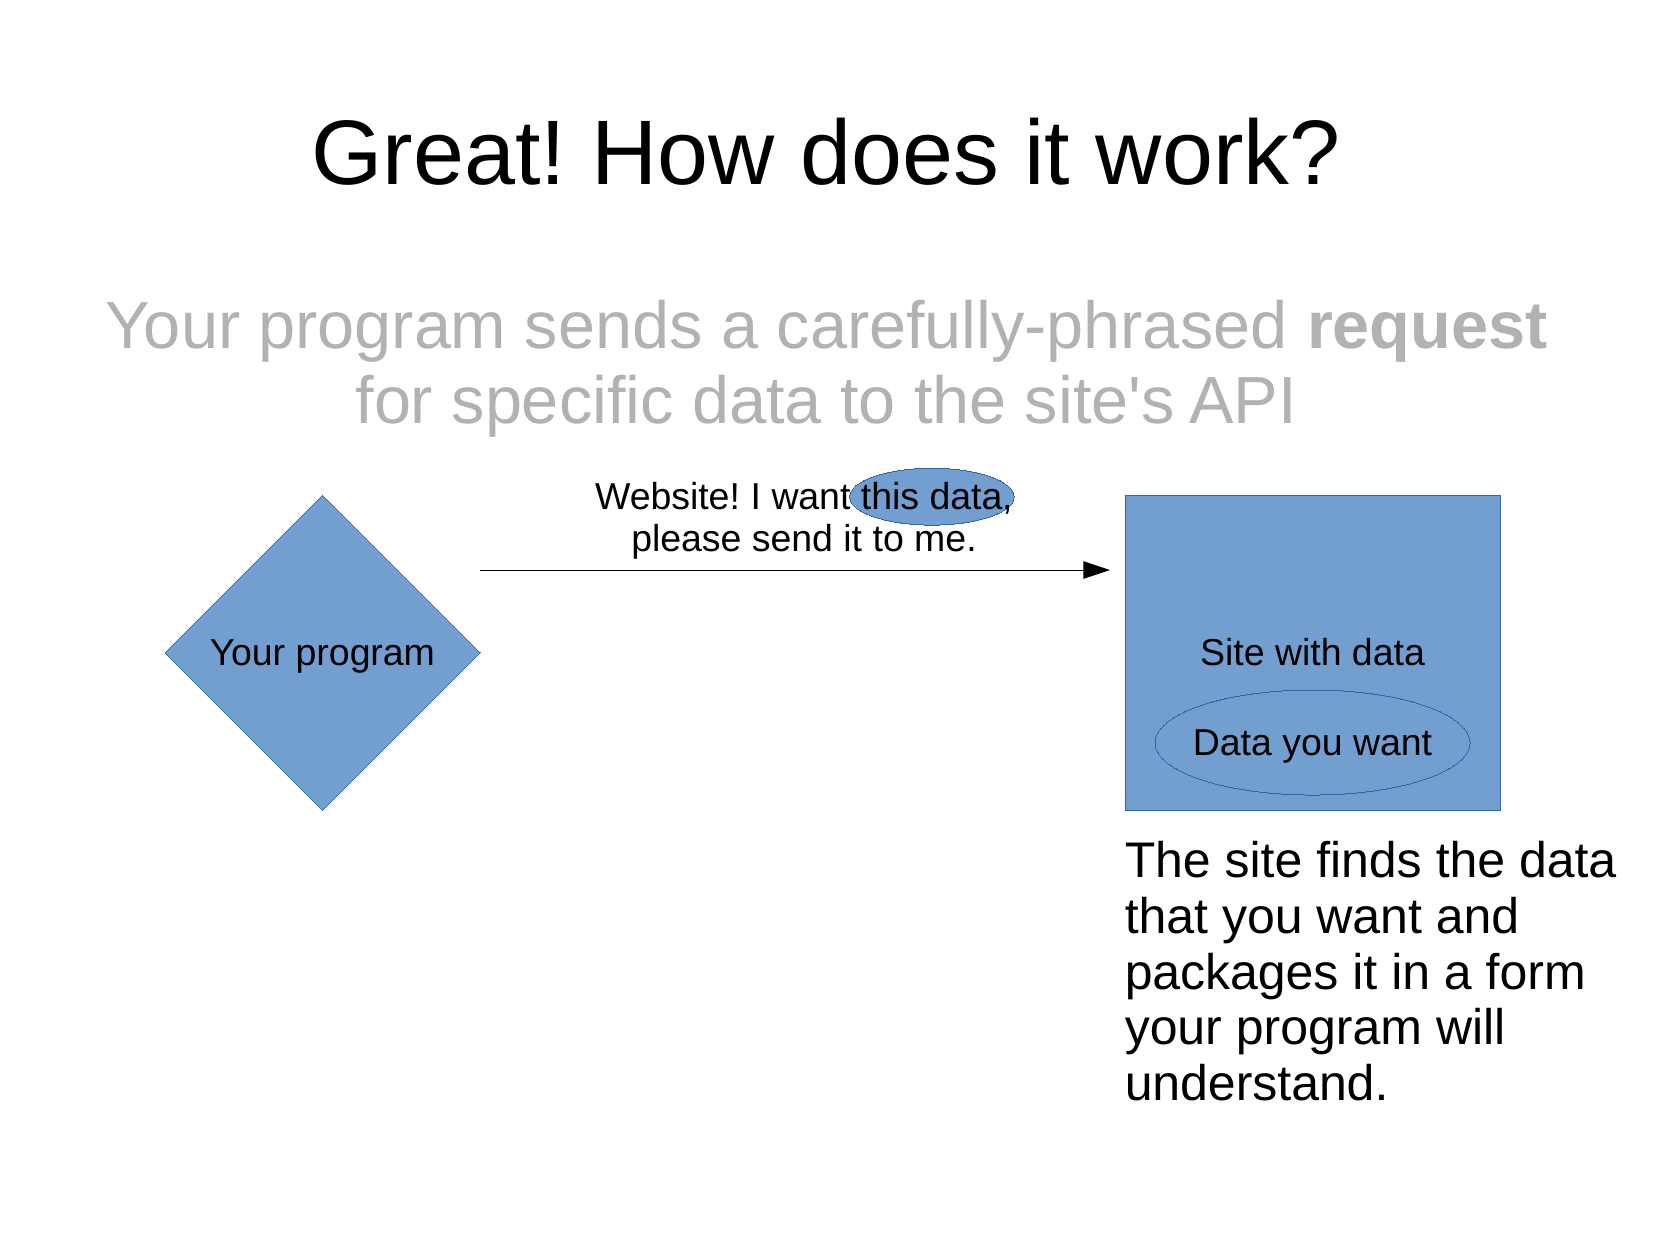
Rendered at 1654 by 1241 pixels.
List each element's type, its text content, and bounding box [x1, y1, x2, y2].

text_box Website! I want this data, please send it to me. [549, 468, 1060, 568]
text_box Data you want [1155, 690, 1471, 796]
text_box The site finds the data that you want and packages it in a form your program will understand. [1110, 825, 1636, 1122]
text_box Your program [165, 495, 481, 811]
title Great! How does it work? [82, 49, 1571, 257]
text_box Your program sends a carefully-phrased request for specific data to the site's API [82, 287, 1571, 438]
text_box Site with data [1125, 495, 1501, 811]
